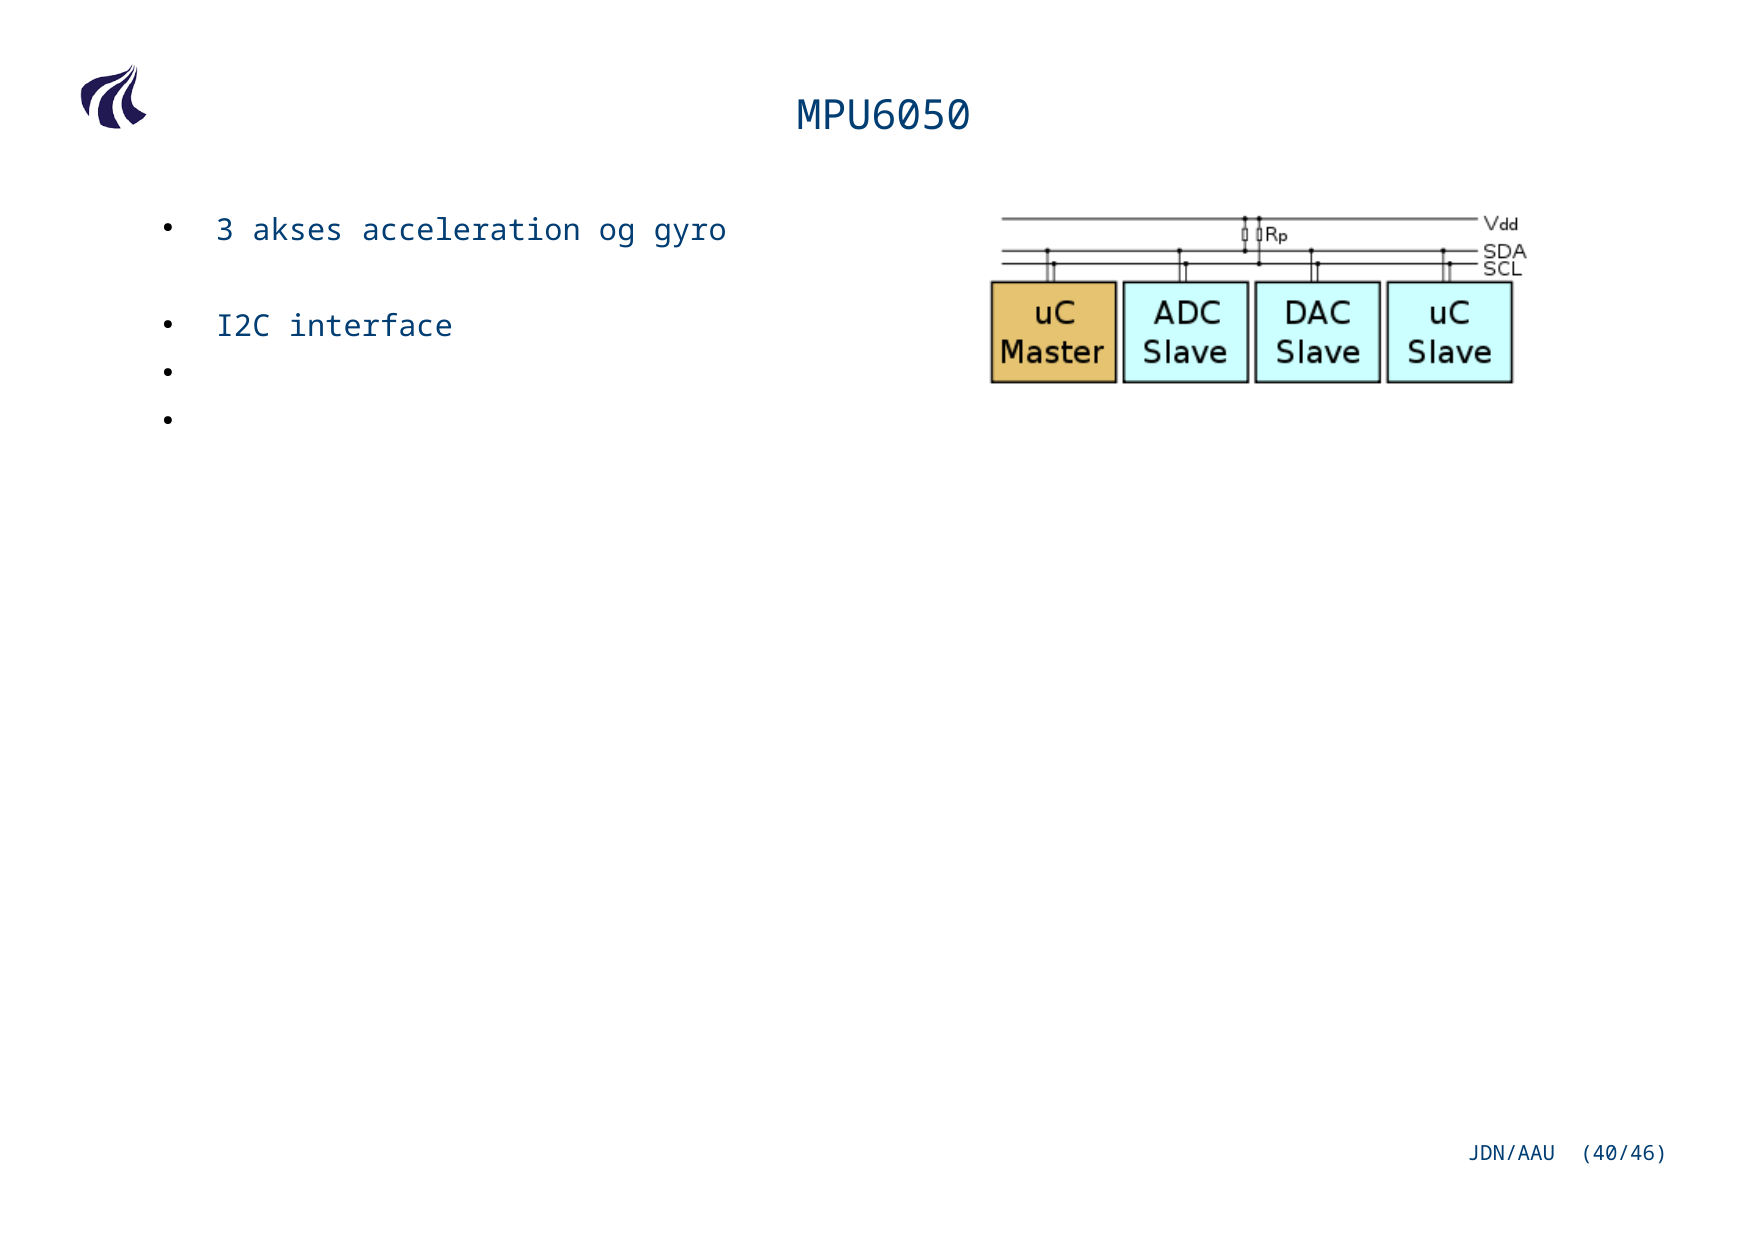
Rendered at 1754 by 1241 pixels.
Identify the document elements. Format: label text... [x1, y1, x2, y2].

title MPU6050 [148, 72, 1621, 155]
picture [982, 210, 1530, 405]
list 3 akses acceleration og gyro I2C interface [144, 208, 1618, 1064]
picture [76, 60, 151, 131]
